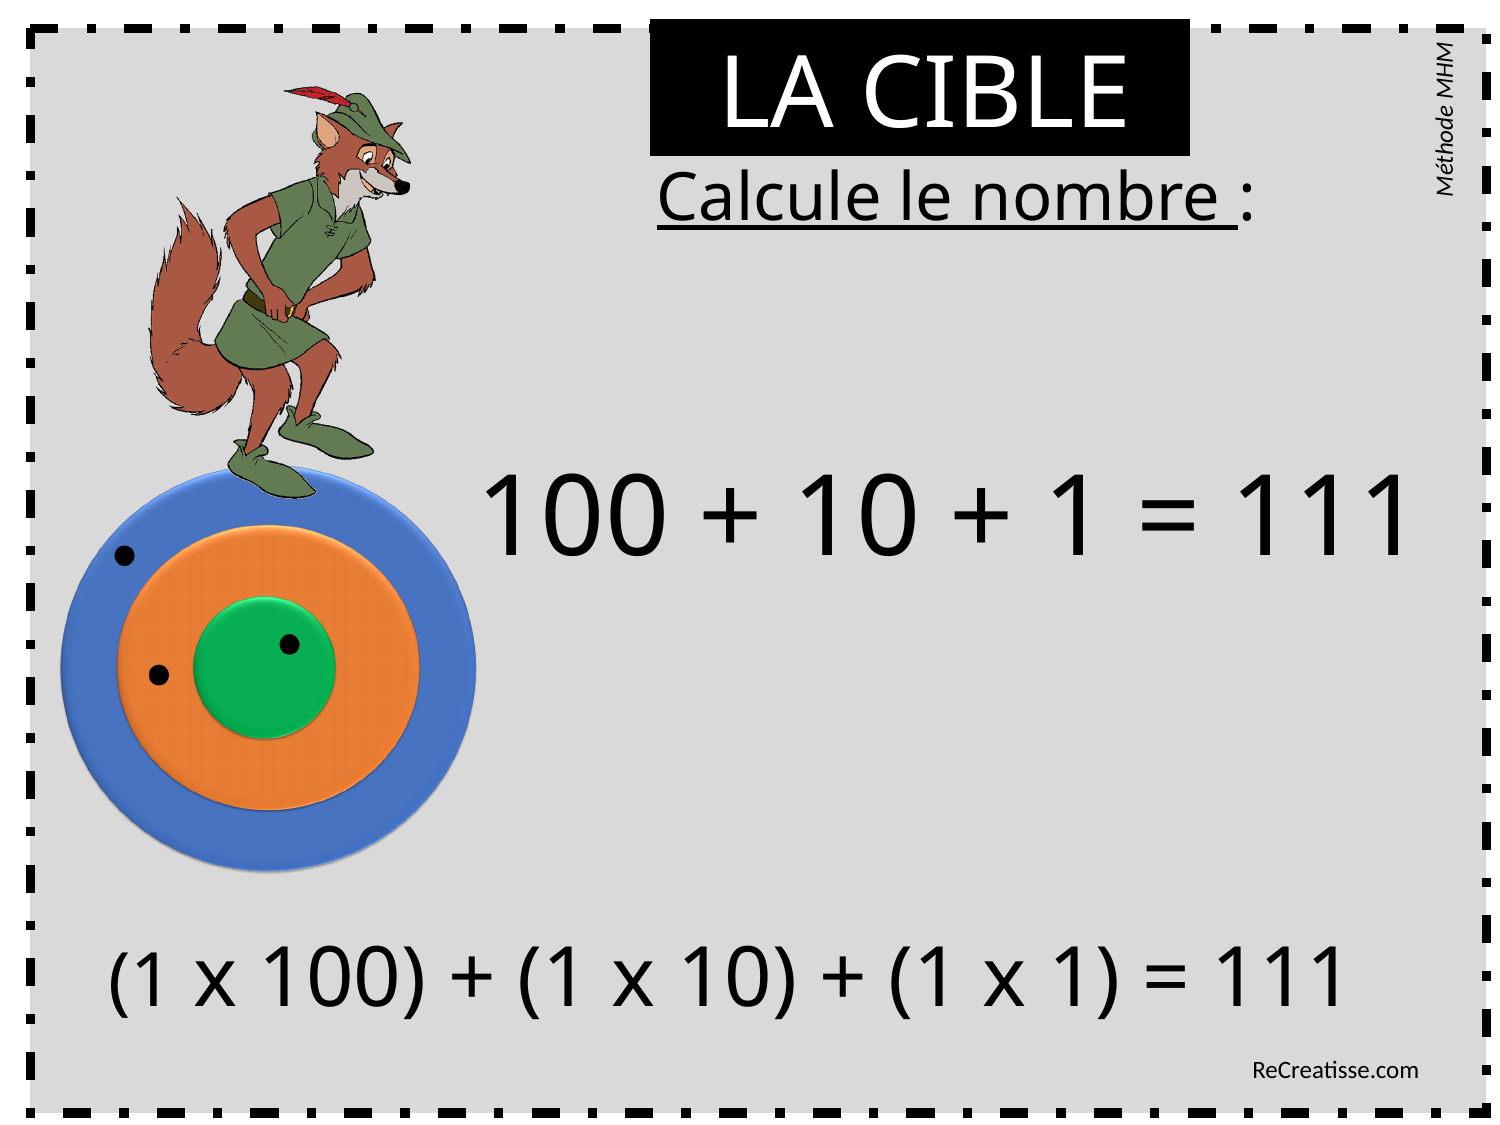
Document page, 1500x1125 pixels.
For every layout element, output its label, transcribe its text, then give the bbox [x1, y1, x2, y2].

picture [57, 75, 479, 876]
text_box 100 + 10 + 1 = 111 [462, 435, 1439, 585]
text_box [30, 28, 1486, 1113]
text_box (1 x 100) + (1 x 10) + (1 x 1) = 111 [93, 915, 1370, 1030]
text_box LA CIBLE [651, 20, 1189, 146]
text_box ReCreatisse.com [1237, 1046, 1435, 1092]
text_box Méthode MHM [1420, 27, 1465, 212]
text_box Calcule le nombre : [642, 146, 1271, 241]
